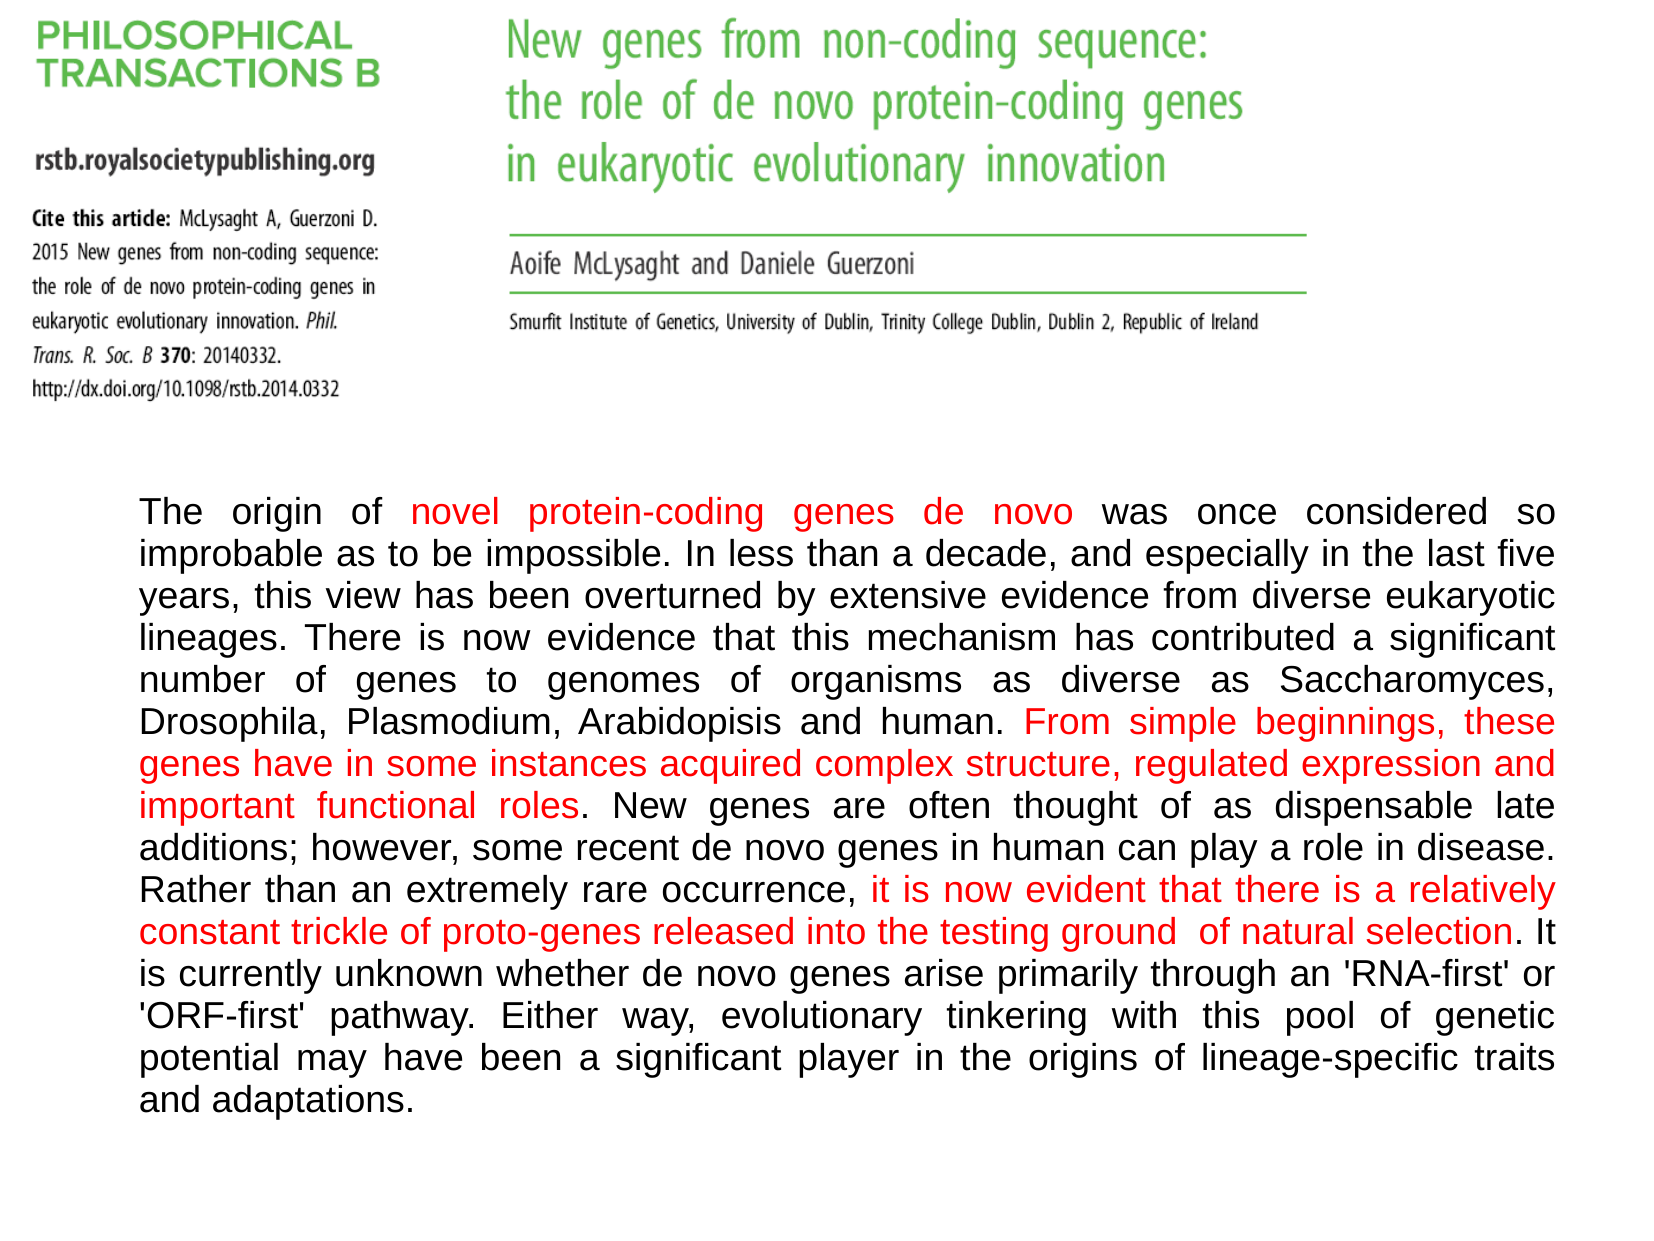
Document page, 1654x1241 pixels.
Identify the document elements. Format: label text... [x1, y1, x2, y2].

picture [21, 8, 1262, 414]
text_box The origin of novel protein-coding genes de novo was once considered so improbable as to be impossible. In less than a decade, and especially in the last five years, this view has been overturned by extensive evidence from diverse eukaryotic lineages. There is now evidence that this mechanism has contributed a significant number of genes to genomes of organisms as diverse as Saccharomyces, Drosophila, Plasmodium, Arabidopisis and human. From simple beginnings, these genes have in some instances acquired complex structure, regulated expression and important functional roles. New genes are often thought of as dispensable late additions; however, some recent de novo genes in human can play a role in disease. Rather than an extremely rare occurrence, it is now evident that there is a relatively constant trickle of proto-genes released into the testing ground of natural selection. It is currently unknown whether de novo genes arise primarily through an 'RNA-first' or 'ORF-first' pathway. Either way, evolutionary tinkering with this pool of genetic potential may have been a significant player in the origins of lineage-specific traits and adaptations. [124, 483, 1571, 1128]
picture [496, 224, 1323, 343]
